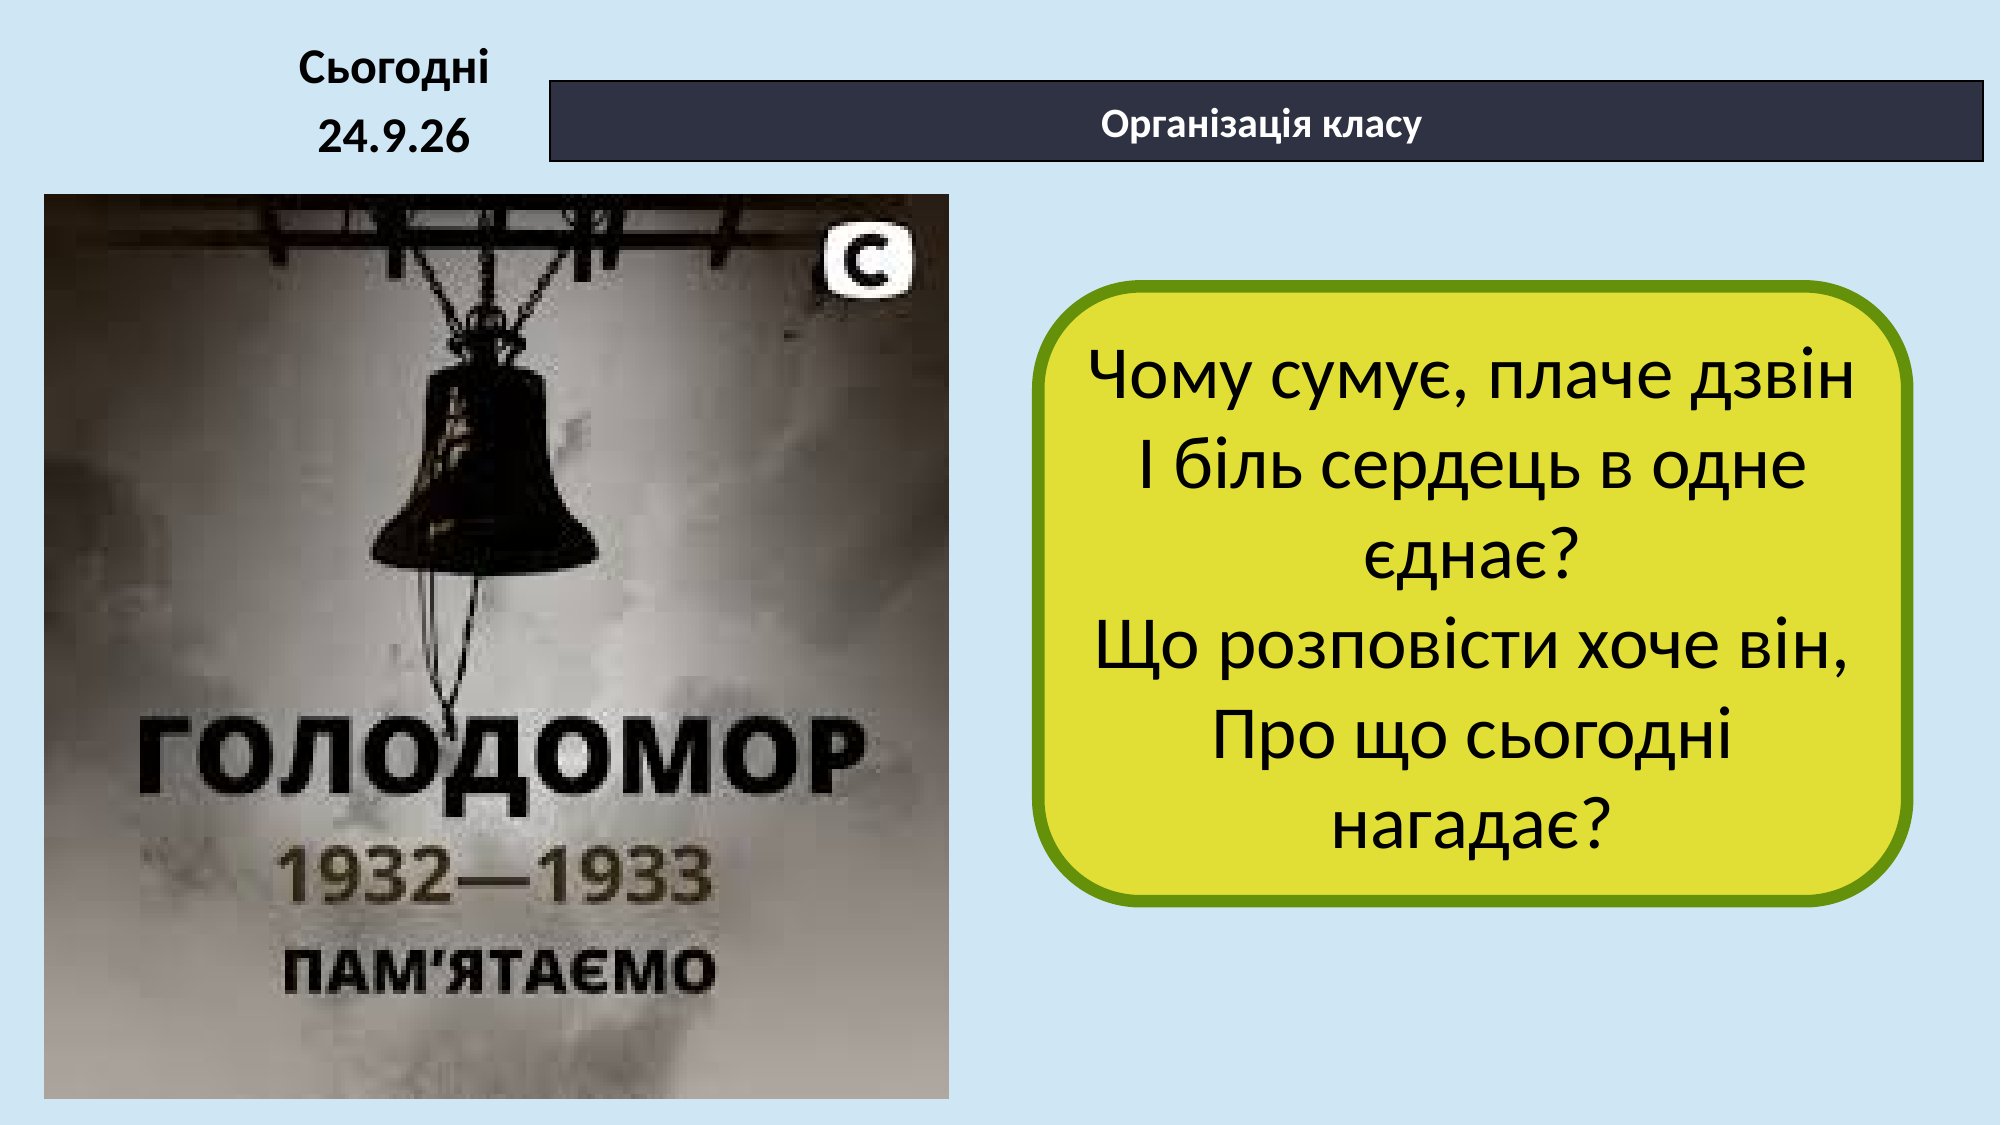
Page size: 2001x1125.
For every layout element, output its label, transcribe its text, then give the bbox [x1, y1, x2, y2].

text_box Сьогодні [284, 26, 535, 101]
text_box Чому сумує, плаче дзвін І біль сердець в одне єднає? Що розповісти хоче він, Про що сьогодні нагадає? [1038, 286, 1908, 902]
text_box Організація класу [550, 81, 1983, 161]
text_box 20.1.24 [263, 101, 524, 164]
picture [44, 194, 949, 1099]
